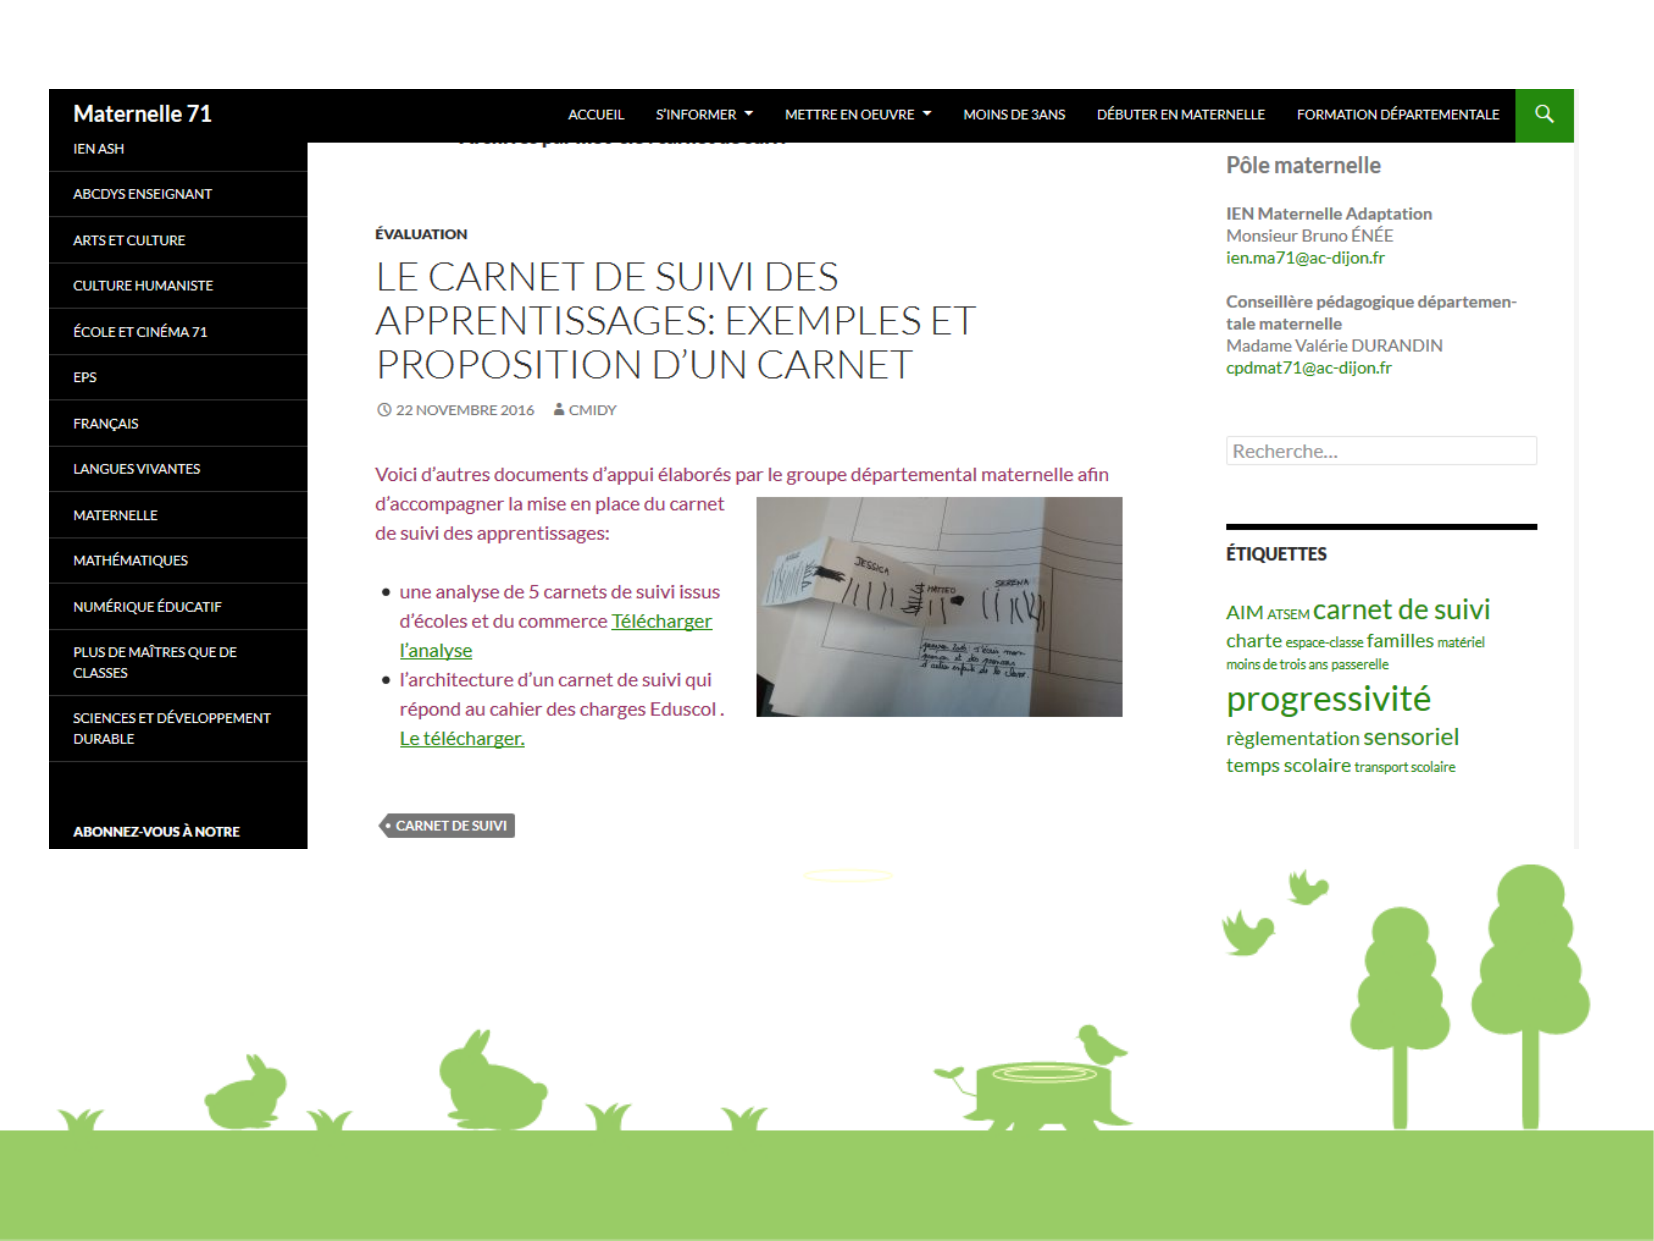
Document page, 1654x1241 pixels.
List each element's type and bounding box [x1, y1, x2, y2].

picture [49, 90, 1579, 849]
